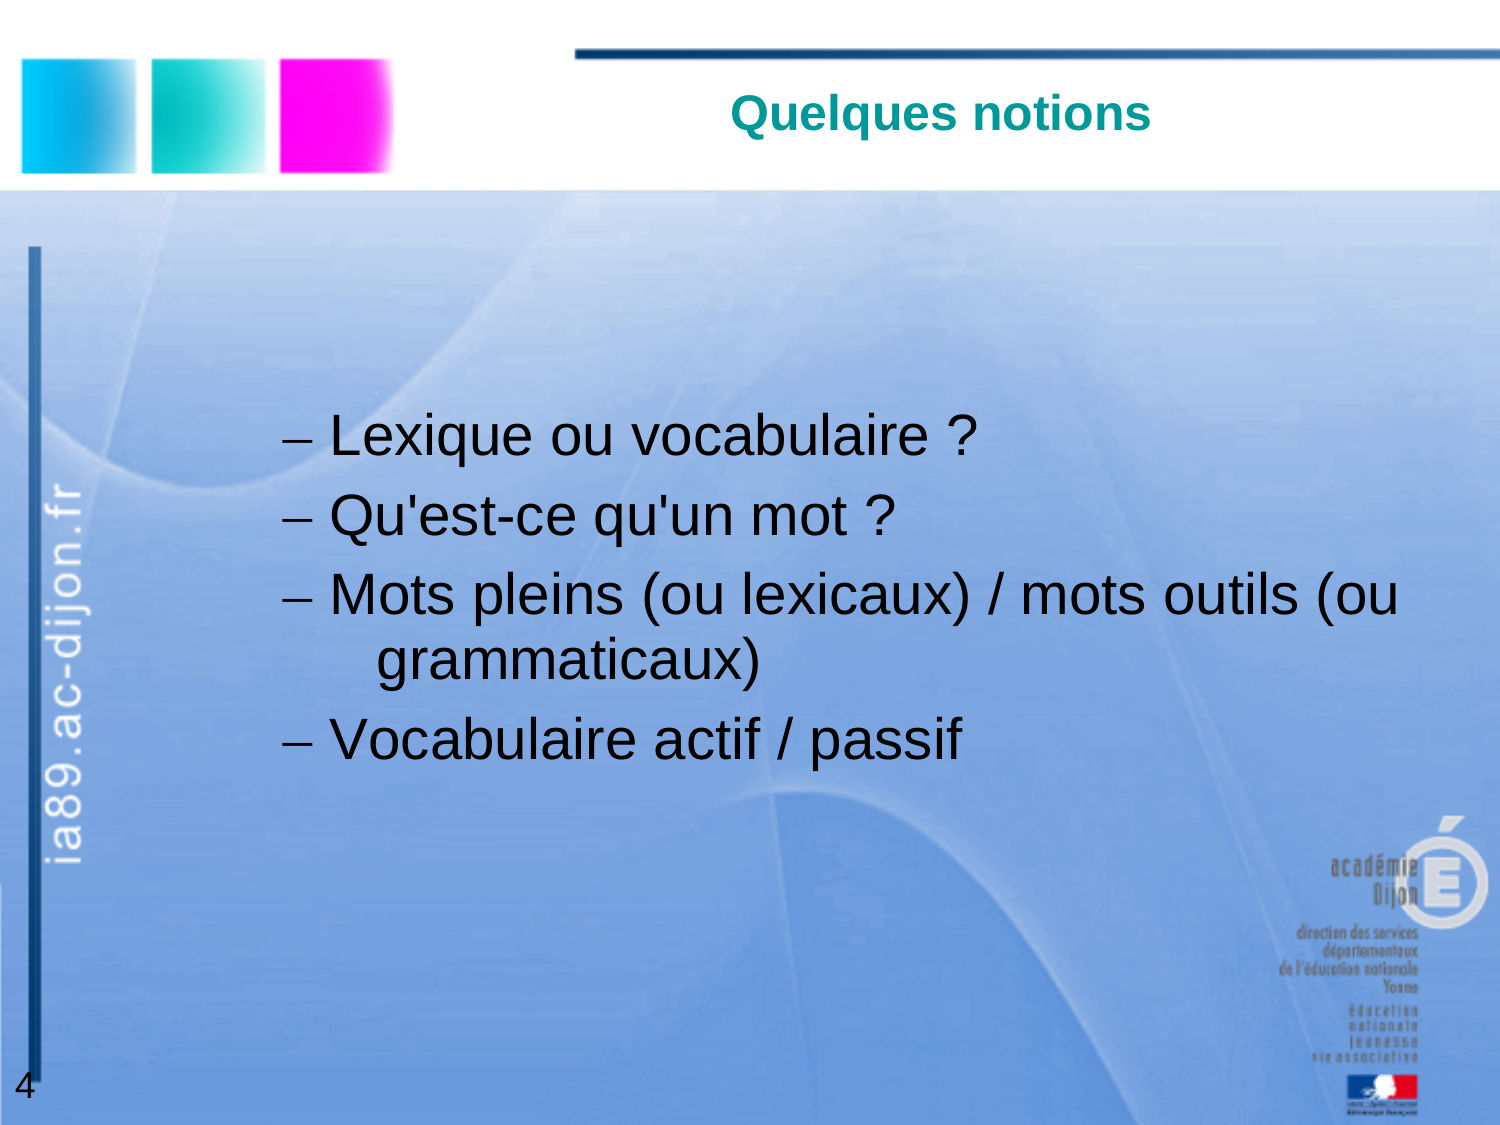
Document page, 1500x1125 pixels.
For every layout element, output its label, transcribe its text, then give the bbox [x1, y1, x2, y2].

list Lexique ou vocabulaire ? Qu'est-ce qu'un mot ? Mots pleins (ou lexicaux) / mots outils (ou grammaticaux) Vocabulaire actif / passif [118, 236, 1421, 1034]
picture [0, 0, 1500, 1125]
title Quelques notions [425, 42, 1459, 185]
text_box <numéro> [0, 1054, 657, 1125]
